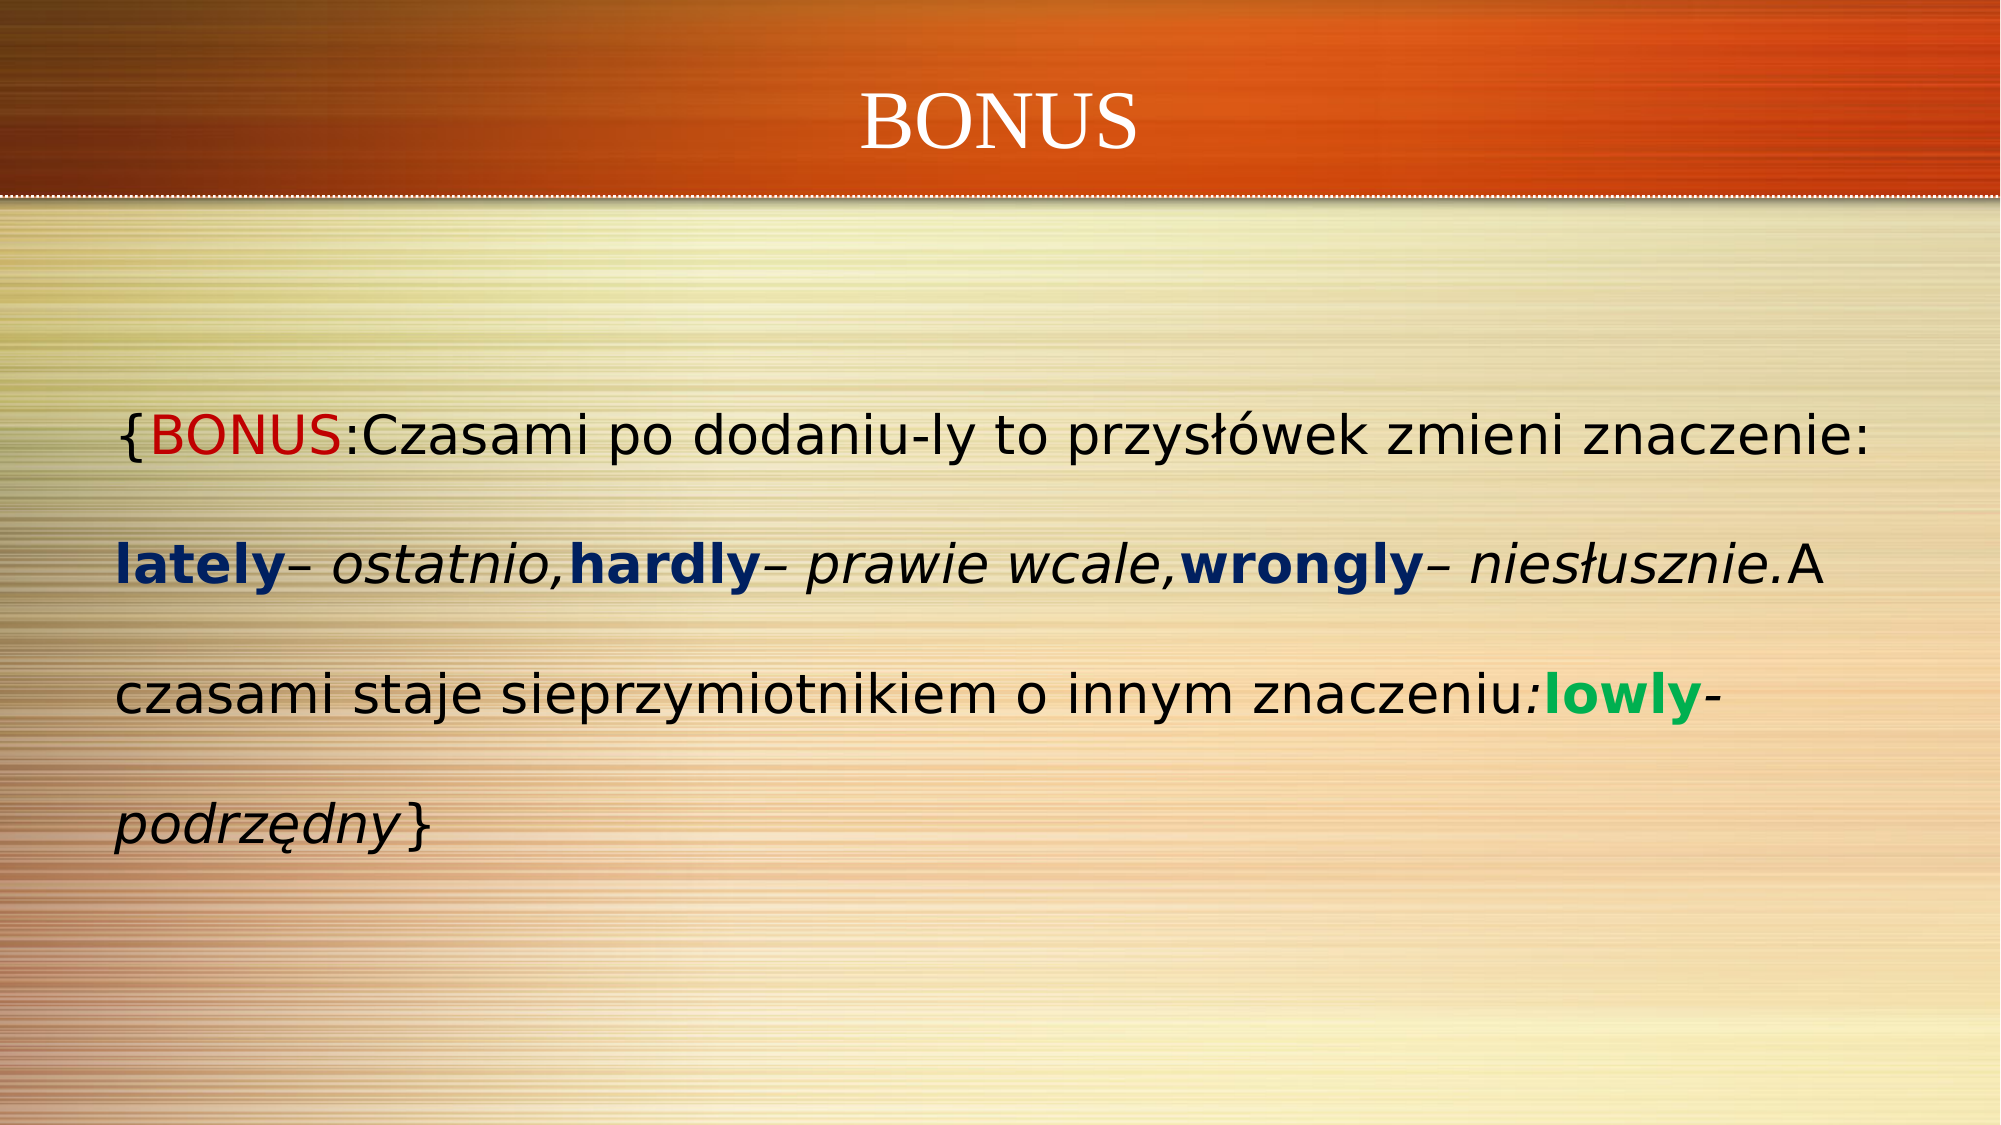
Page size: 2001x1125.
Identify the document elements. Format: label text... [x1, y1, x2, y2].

picture [0, 0, 2001, 1125]
title BONUS [99, 30, 1900, 173]
list {BONUS:Czasami po dodaniu-ly to przysłówek zmieni znaczenie: lately– ostatnio,hardly– prawie wcale,wrongly– niesłusznie.A czasami staje sieprzymiotnikiem o innym znaczeniu:lowly-podrzędny} [99, 262, 1900, 1005]
